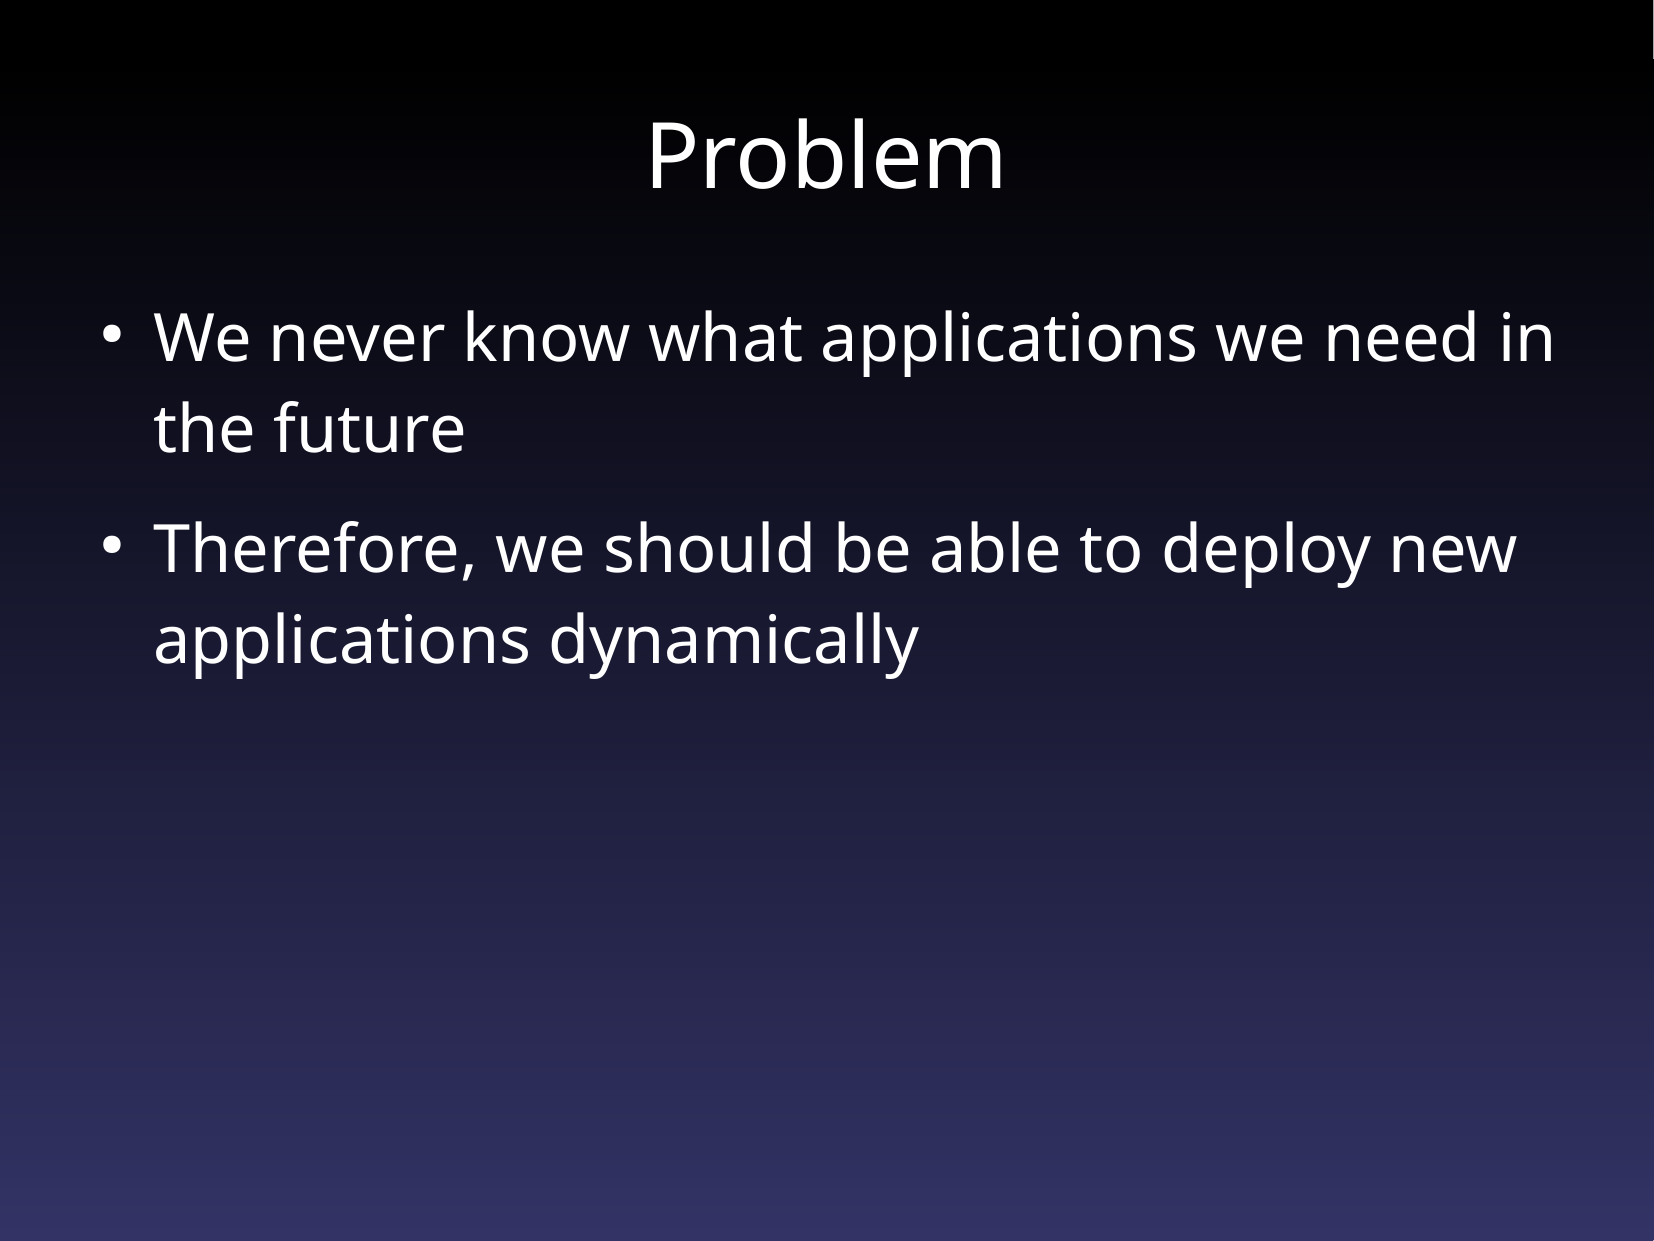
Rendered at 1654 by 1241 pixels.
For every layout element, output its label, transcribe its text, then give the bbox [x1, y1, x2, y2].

title Problem [82, 49, 1571, 257]
list We never know what applications we need in the future Therefore, we should be able to deploy new applications dynamically [82, 290, 1571, 1109]
